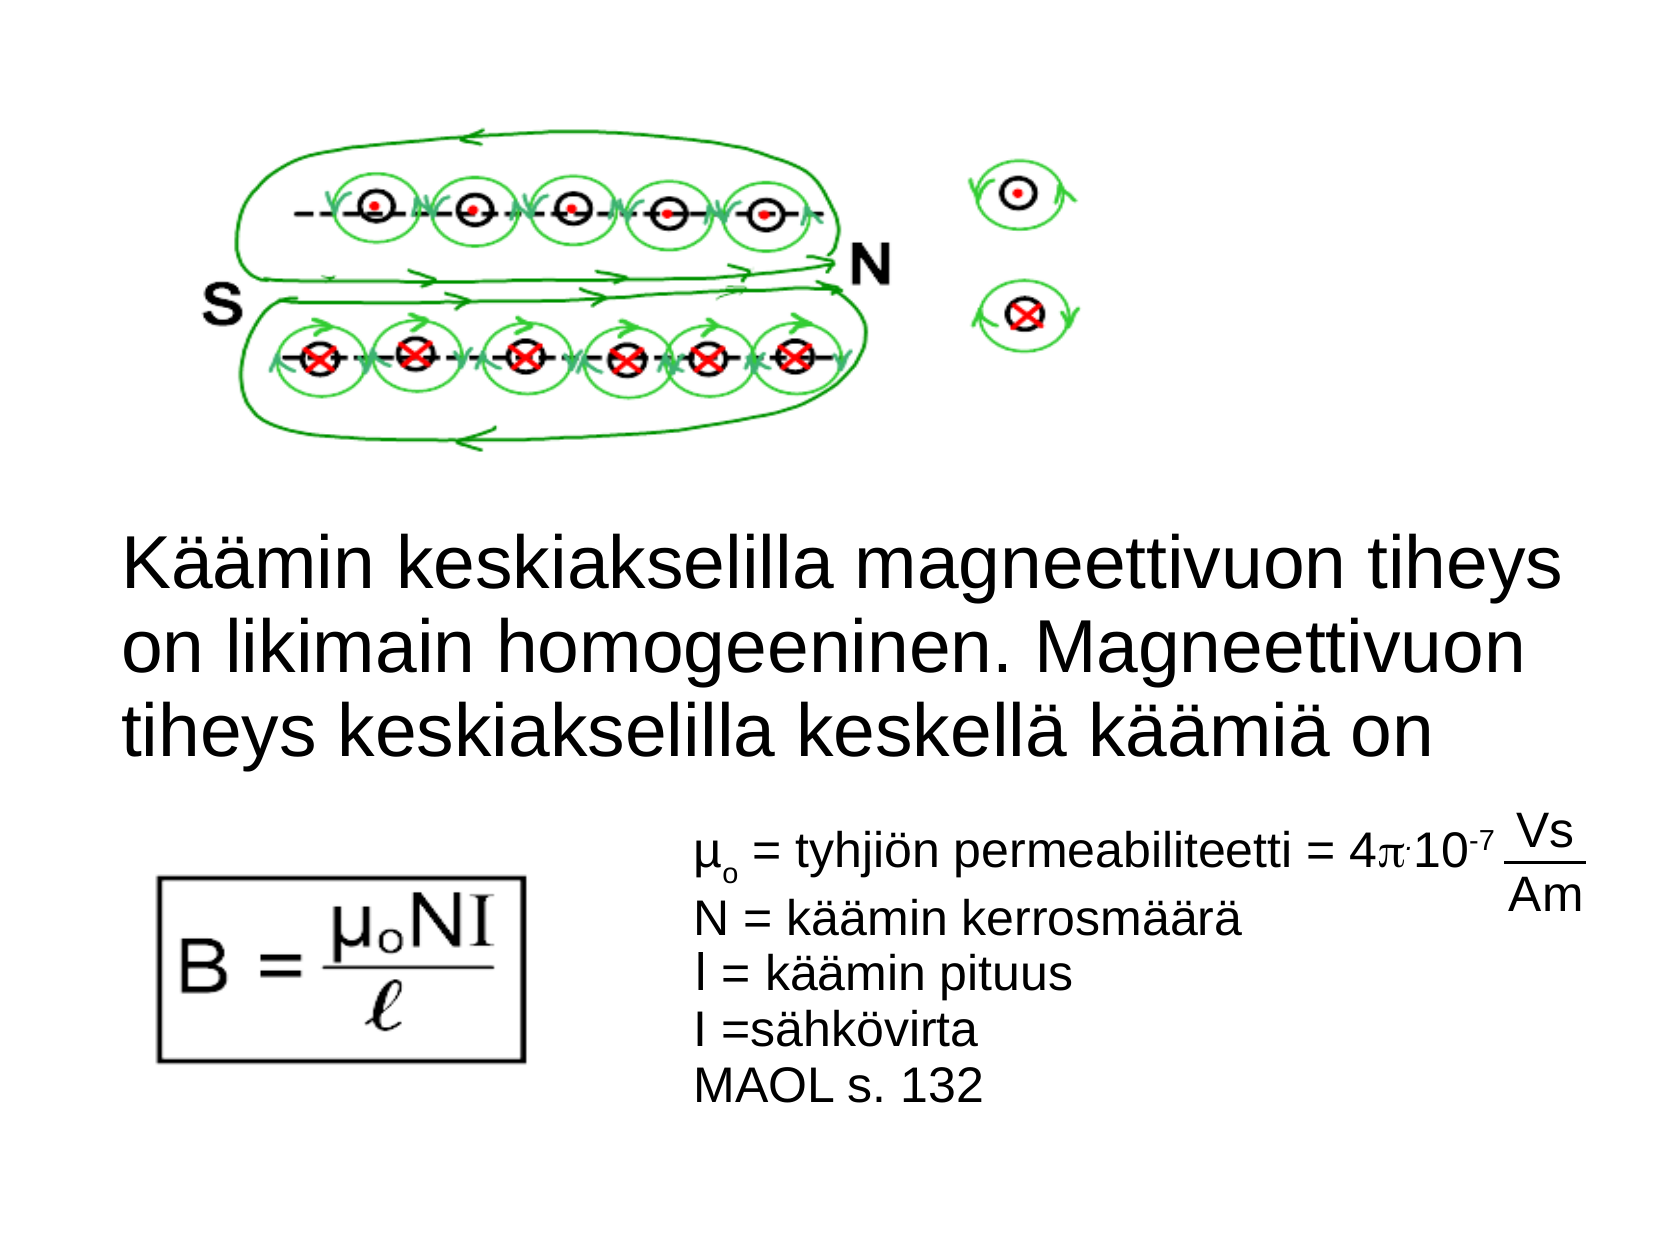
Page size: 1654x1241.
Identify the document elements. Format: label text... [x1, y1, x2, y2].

picture [129, 838, 552, 1090]
text_box µo = tyhjiön permeabiliteetti = 4p.10-7 N = käämin kerrosmäärä l = käämin pituus I =sähkövirta MAOL s. 132 [679, 814, 1583, 1238]
chart [1495, 803, 1595, 922]
picture [153, 59, 1140, 493]
text_box Käämin keskiakselilla magneettivuon tiheys on likimain homogeeninen. Magneettivuon tiheys keskiakselilla keskellä käämiä on [106, 512, 1633, 780]
